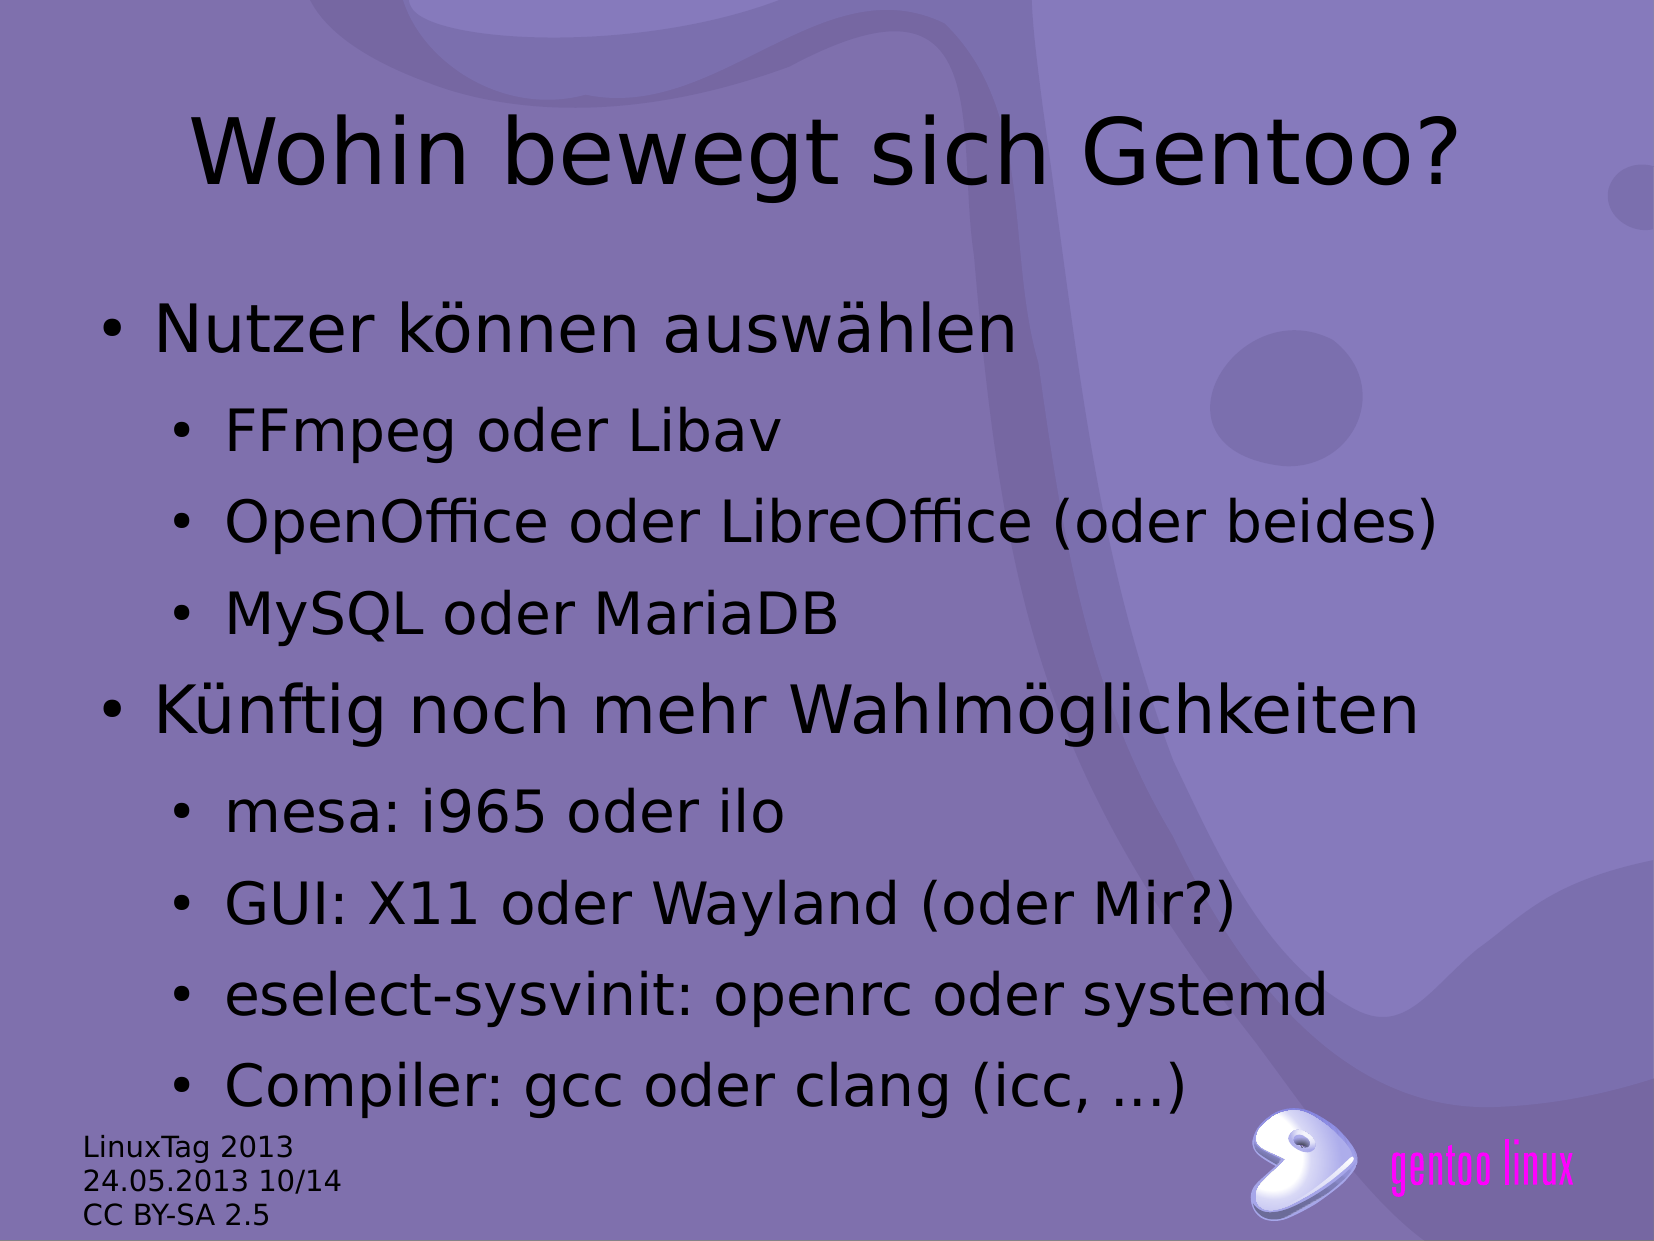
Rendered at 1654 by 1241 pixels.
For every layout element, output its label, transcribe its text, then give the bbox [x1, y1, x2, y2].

title Wohin bewegt sich Gentoo? [82, 49, 1571, 257]
list Nutzer können auswählen FFmpeg oder Libav OpenOffice oder LibreOffice (oder beides) MySQL oder MariaDB Künftig noch mehr Wahlmöglichkeiten mesa: i965 oder ilo GUI: X11 oder Wayland (oder Mir?) eselect-sysvinit: openrc oder systemd Compiler: gcc oder clang (icc, ...) [82, 290, 1571, 1109]
